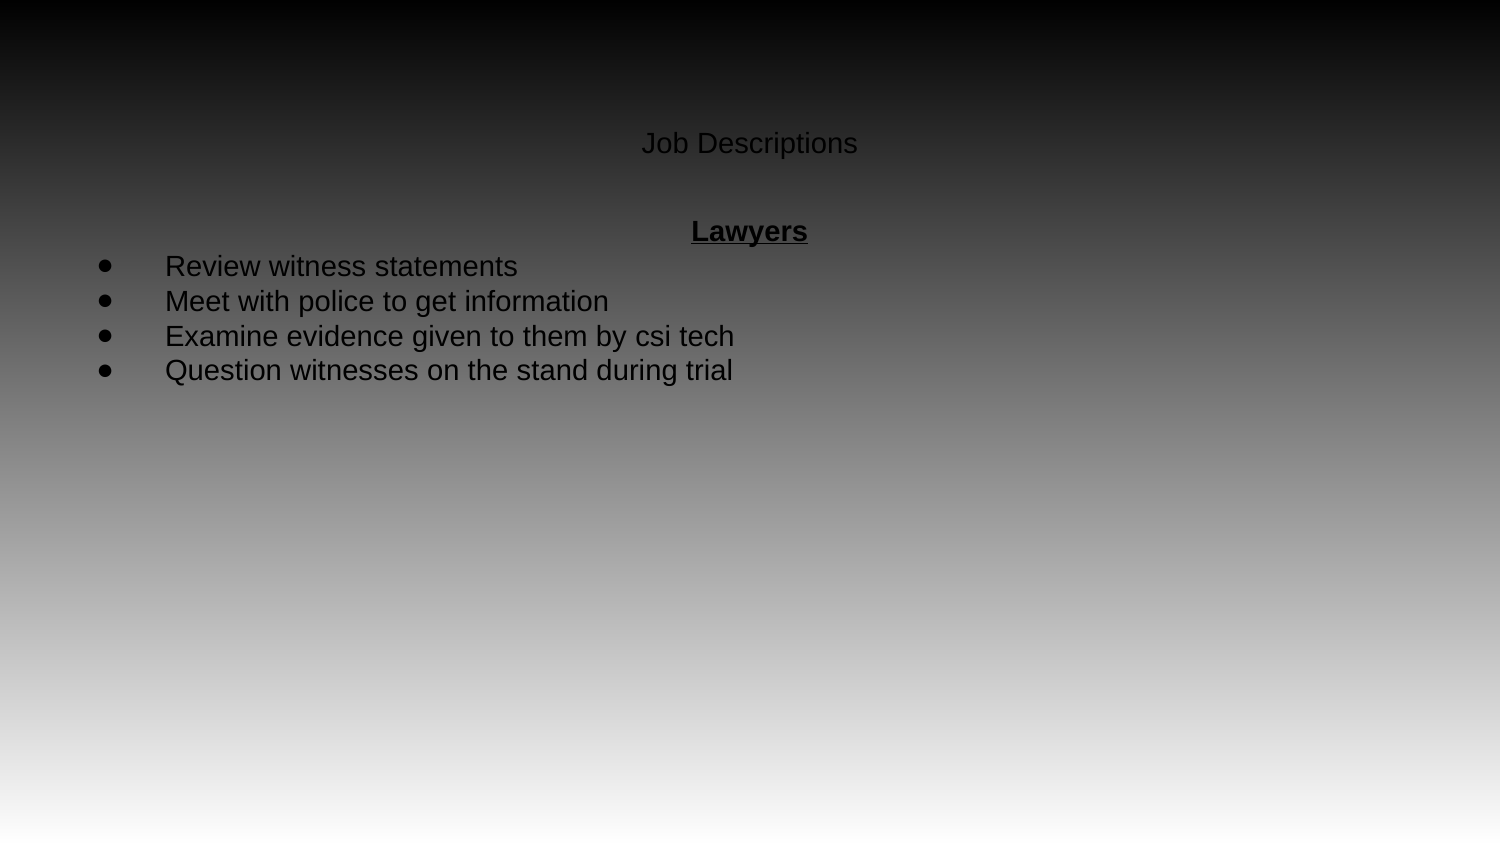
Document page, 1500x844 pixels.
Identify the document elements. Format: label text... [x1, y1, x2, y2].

list Lawyers Review witness statements Meet with police to get information Examine evidence given to them by csi tech Question witnesses on the stand during trial [75, 196, 1425, 808]
title Job Descriptions [75, 33, 1425, 175]
